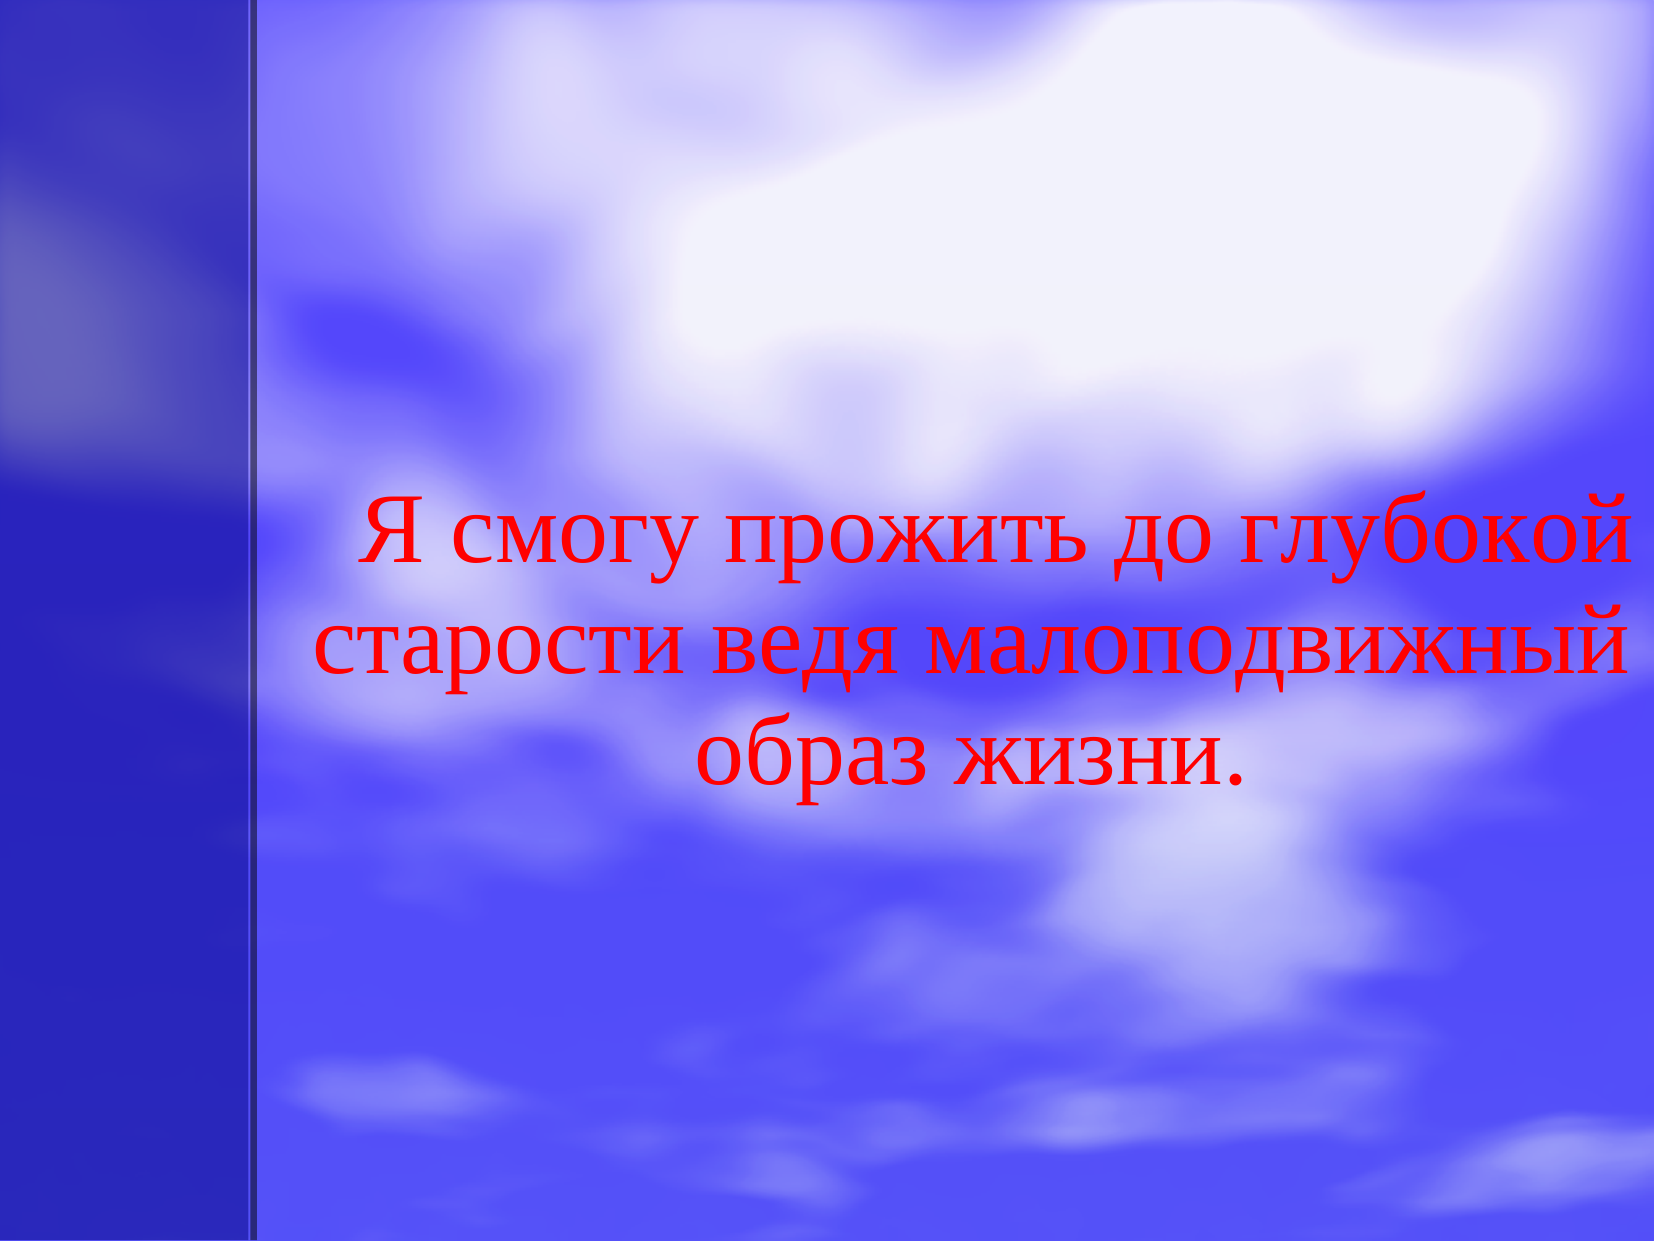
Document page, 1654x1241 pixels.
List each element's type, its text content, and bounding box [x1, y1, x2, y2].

subtitle Я смогу прожить до глубокой старости ведя малоподвижный образ жизни. [265, 118, 1654, 1162]
